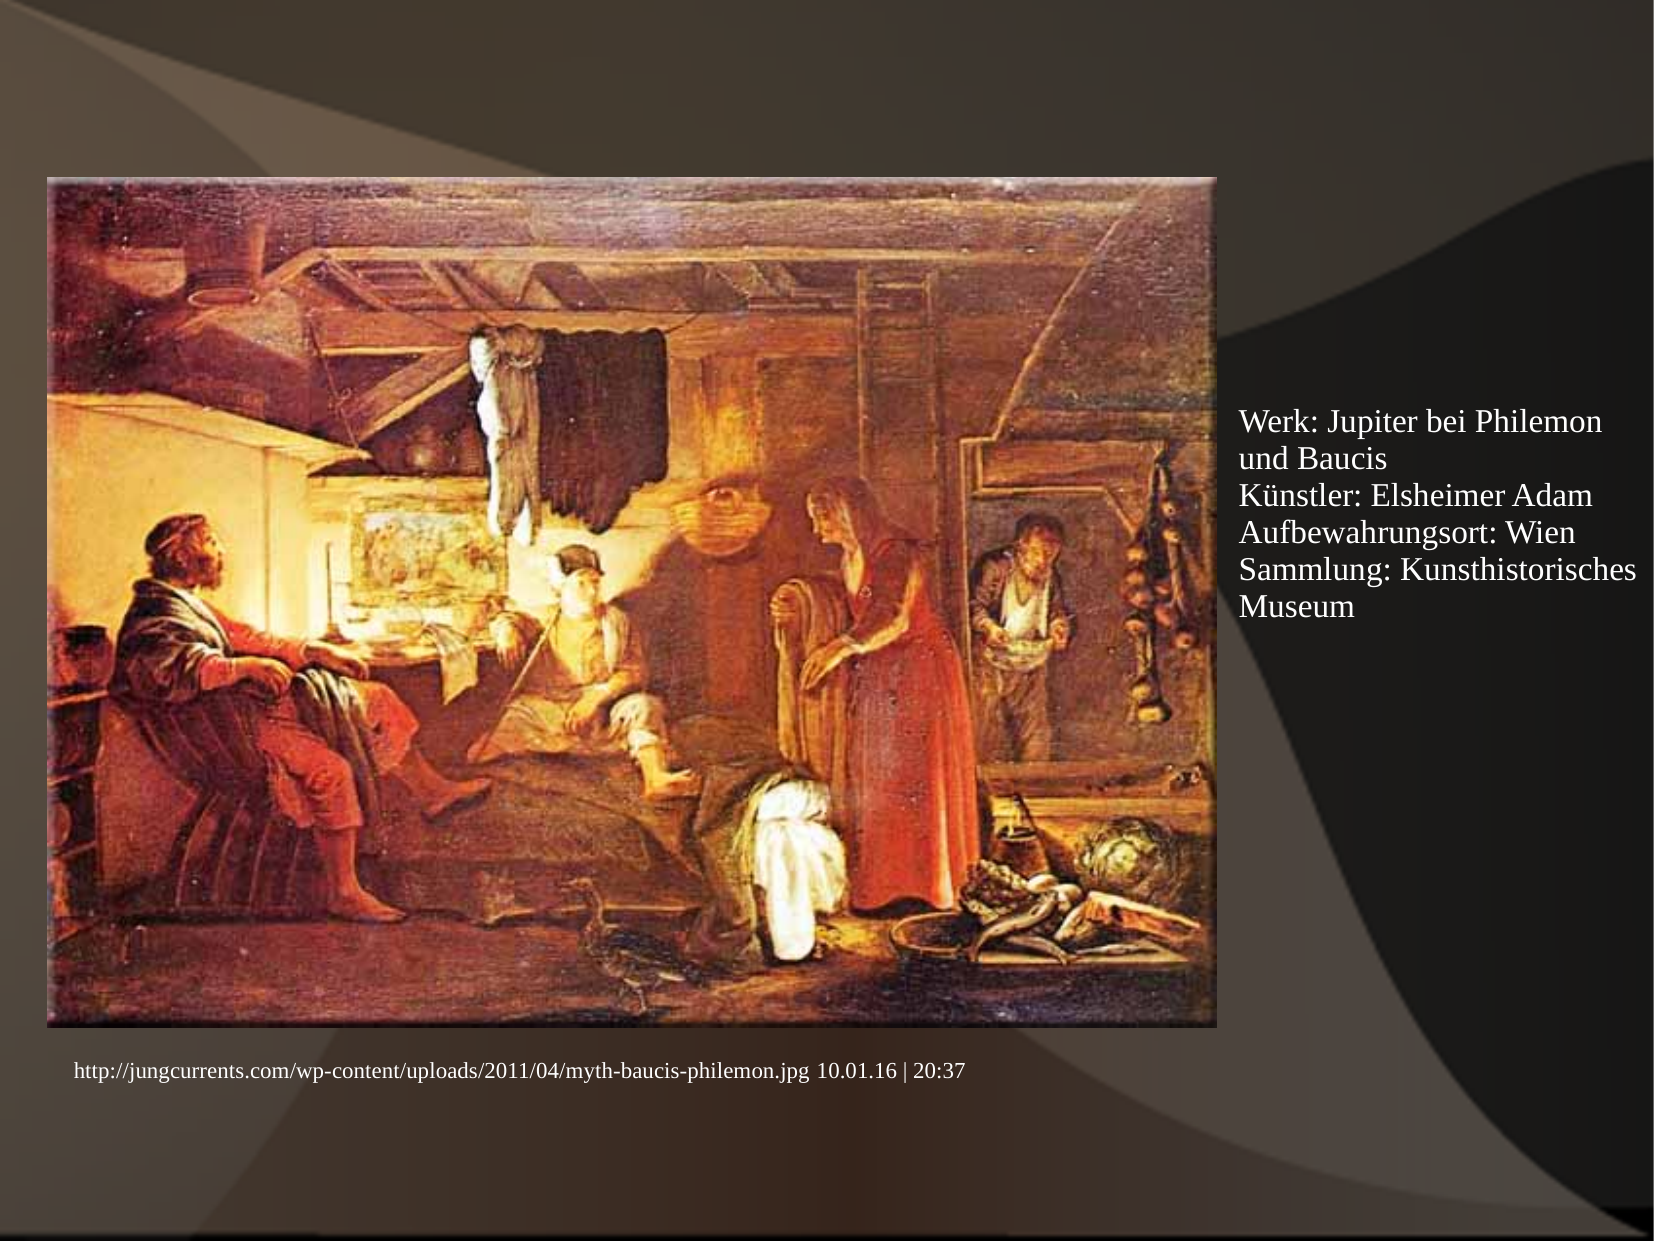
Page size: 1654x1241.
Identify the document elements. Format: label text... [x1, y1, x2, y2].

text_box http://jungcurrents.com/wp-content/uploads/2011/04/myth-baucis-philemon.jpg 10.01.16 | 20:37 [59, 1051, 1383, 1109]
text_box Werk: Jupiter bei Philemon und Baucis Künstler: Elsheimer Adam Aufbewahrungsort: Wien Sammlung: Kunsthistorisches Museum [1223, 395, 1654, 1075]
picture [0, 0, 1654, 1241]
